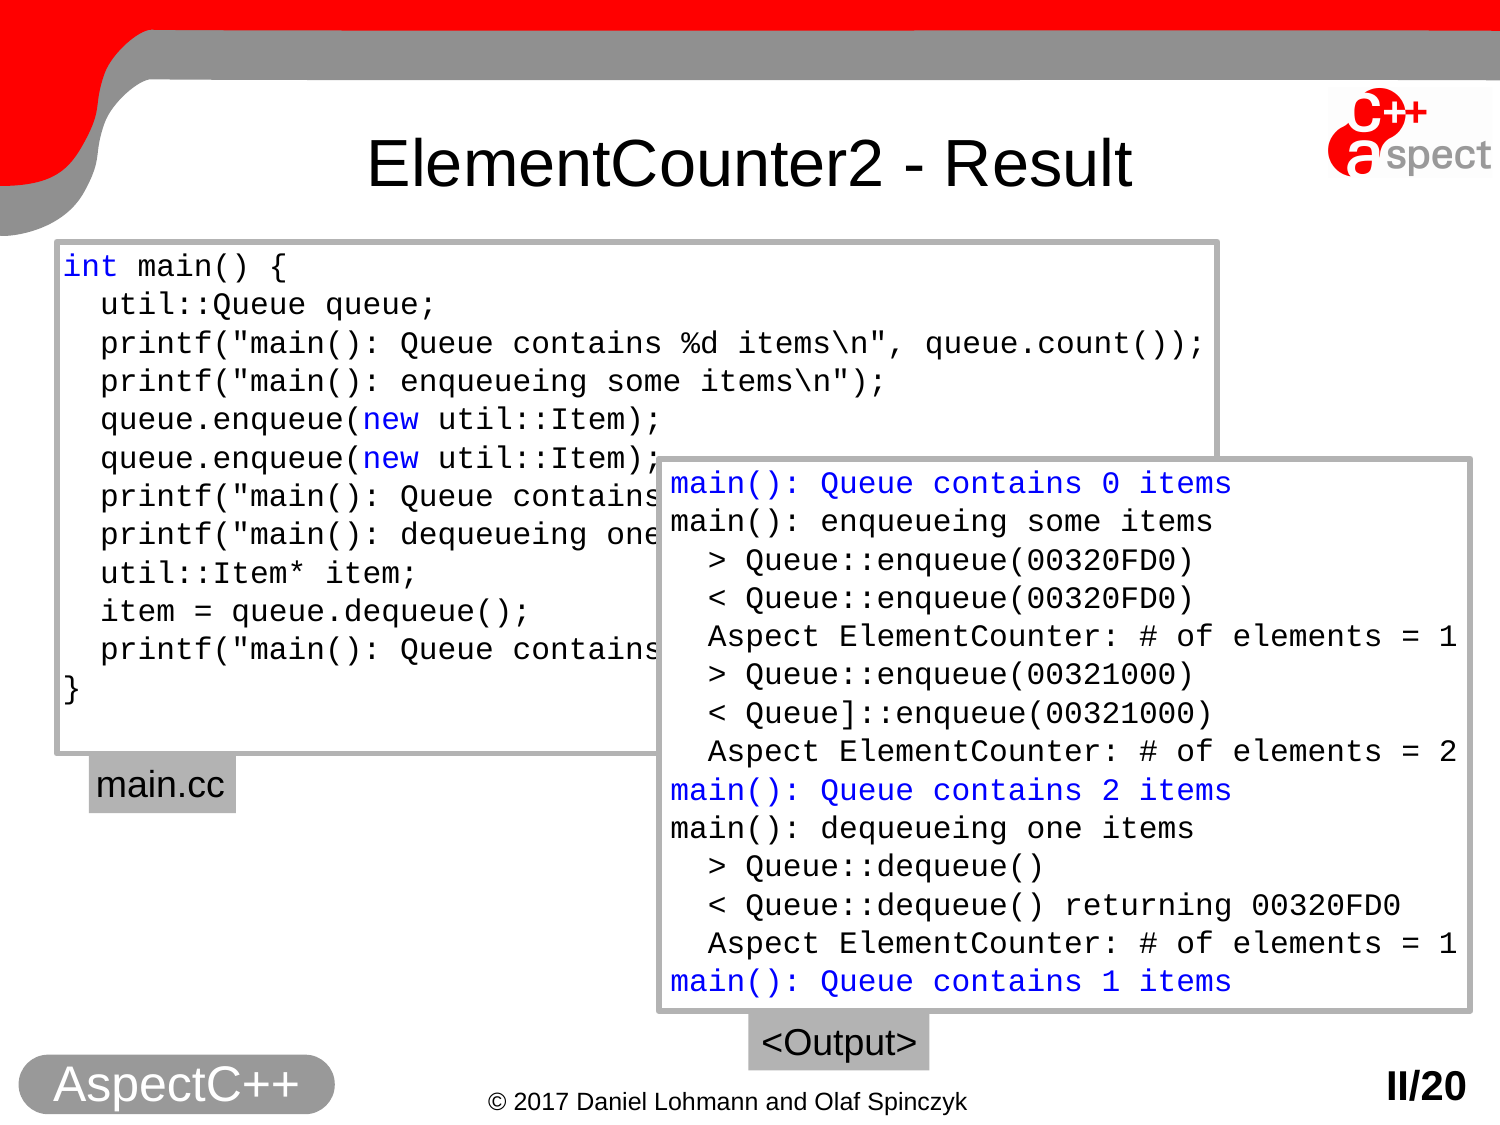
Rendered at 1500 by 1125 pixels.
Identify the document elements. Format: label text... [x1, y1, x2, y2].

text_box main(): Queue contains 0 items main(): enqueueing some items > Queue::enqueue(00320FD0) < Queue::enqueue(00320FD0) Aspect ElementCounter: # of elements = 1 > Queue::enqueue(00321000) < Queue]::enqueue(00321000) Aspect ElementCounter: # of elements = 2 main(): Queue contains 2 items main(): dequeueing one items > Queue::dequeue() < Queue::dequeue() returning 00320FD0 Aspect ElementCounter: # of elements = 1 main(): Queue contains 1 items [658, 458, 1471, 1011]
text_box int main() { util::Queue queue; printf("main(): Queue contains %d items\n", queue.count()); printf("main(): enqueueing some items\n"); queue.enqueue(new util::Item); queue.enqueue(new util::Item); printf("main(): Queue contains %d items\n", queue.count()); printf("main(): dequeueing one items\n"); util::Item* item; item = queue.dequeue(); printf("main(): Queue contains %d items\n", queue.count()); } [56, 241, 1218, 754]
title ElementCounter2 - Result [112, 98, 1388, 223]
text_box <Output> [748, 1010, 930, 1068]
text_box main.cc [88, 756, 236, 811]
